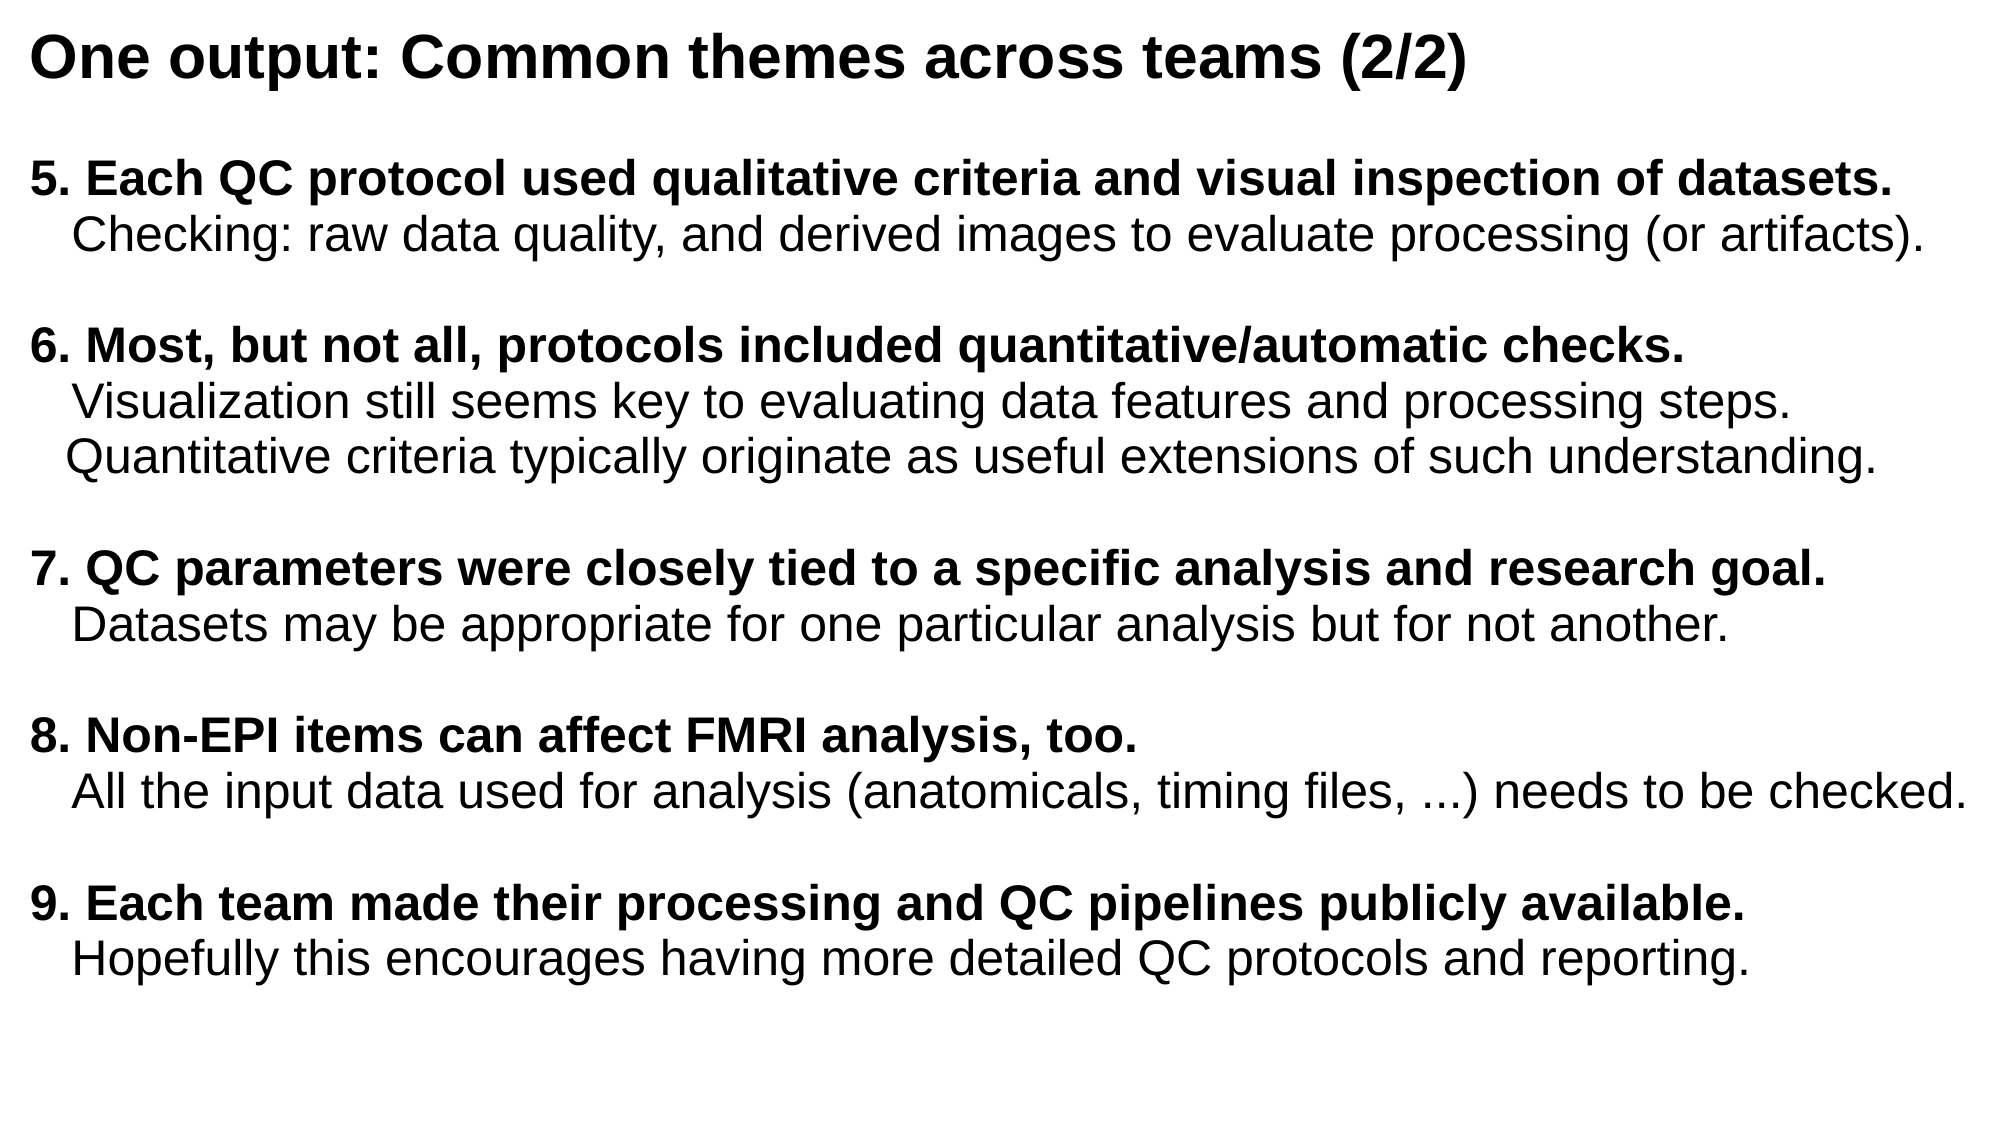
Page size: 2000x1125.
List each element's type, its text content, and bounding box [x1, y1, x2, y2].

text_box Each QC protocol used qualitative criteria and visual inspection of datasets. Checking: raw data quality, and derived images to evaluate processing (or artifacts). Most, but not all, protocols included quantitative/automatic checks. Visualization still seems key to evaluating data features and processing steps. Quantitative criteria typically originate as useful extensions of such understanding. QC parameters were closely tied to a specific analysis and research goal. Datasets may be appropriate for one particular analysis but for not another. Non-EPI items can affect FMRI analysis, too. All the input data used for analysis (anatomicals, timing files, ...) needs to be checked. Each team made their processing and QC pipelines publicly available. Hopefully this encourages having more detailed QC protocols and reporting. [14, 142, 2000, 994]
text_box One output: Common themes across teams (2/2) [14, 15, 1530, 100]
